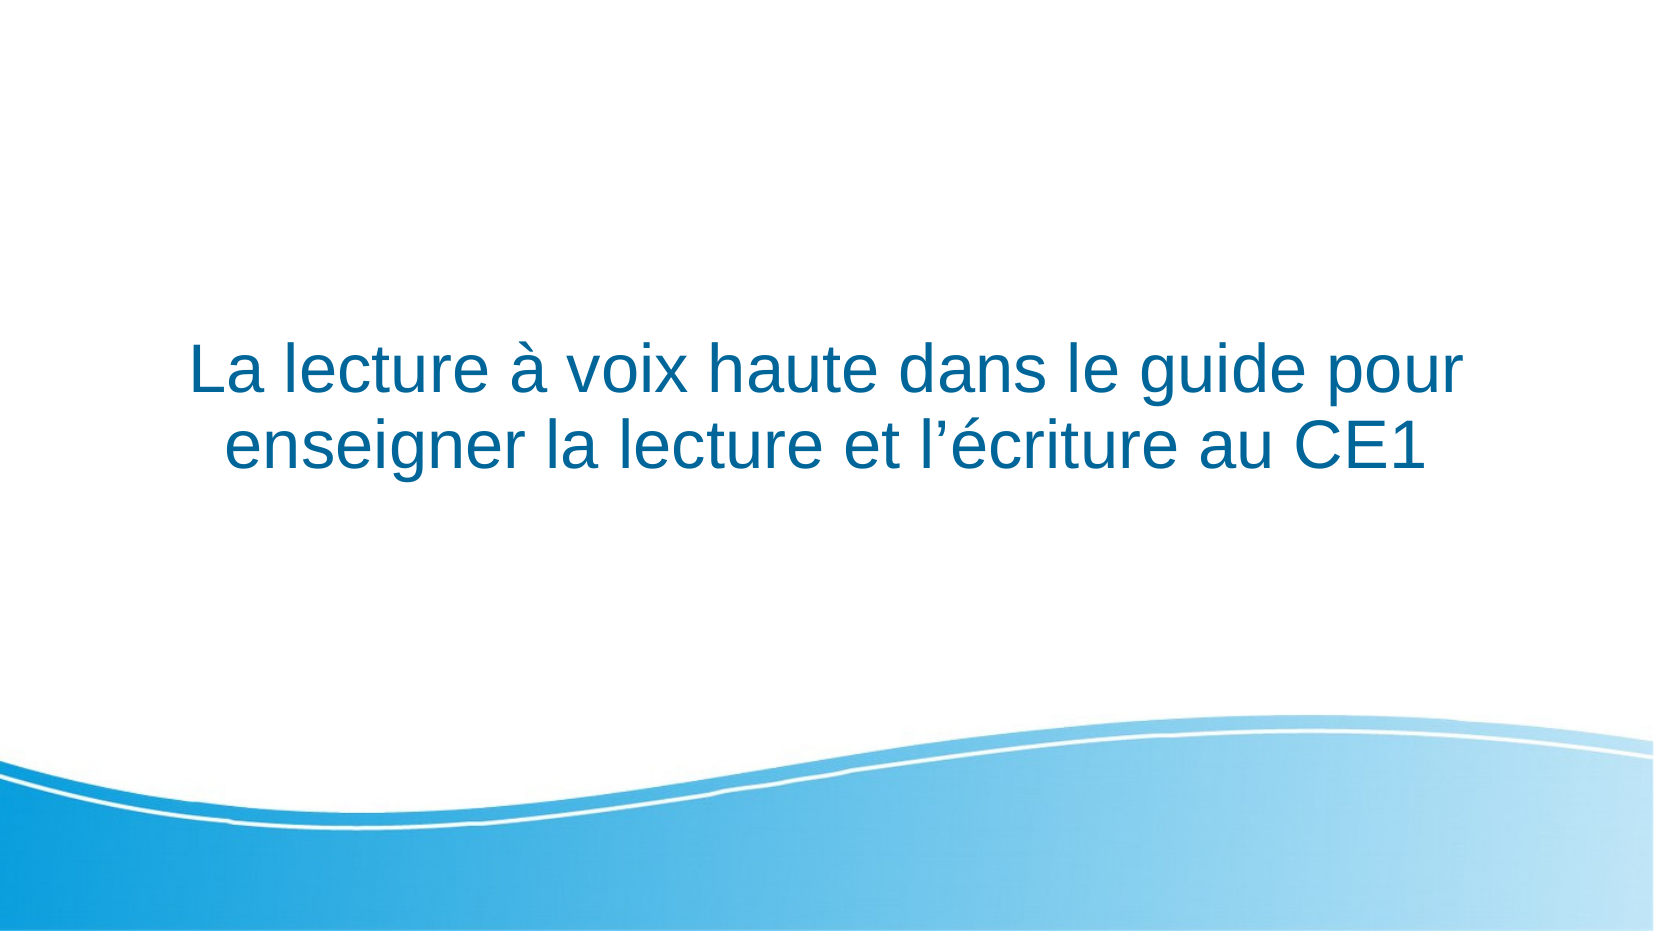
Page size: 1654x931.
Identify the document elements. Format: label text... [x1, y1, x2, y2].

title La lecture à voix haute dans le guide pour enseigner la lecture et l’écriture au CE1 [82, 328, 1571, 485]
picture [0, 714, 1654, 931]
